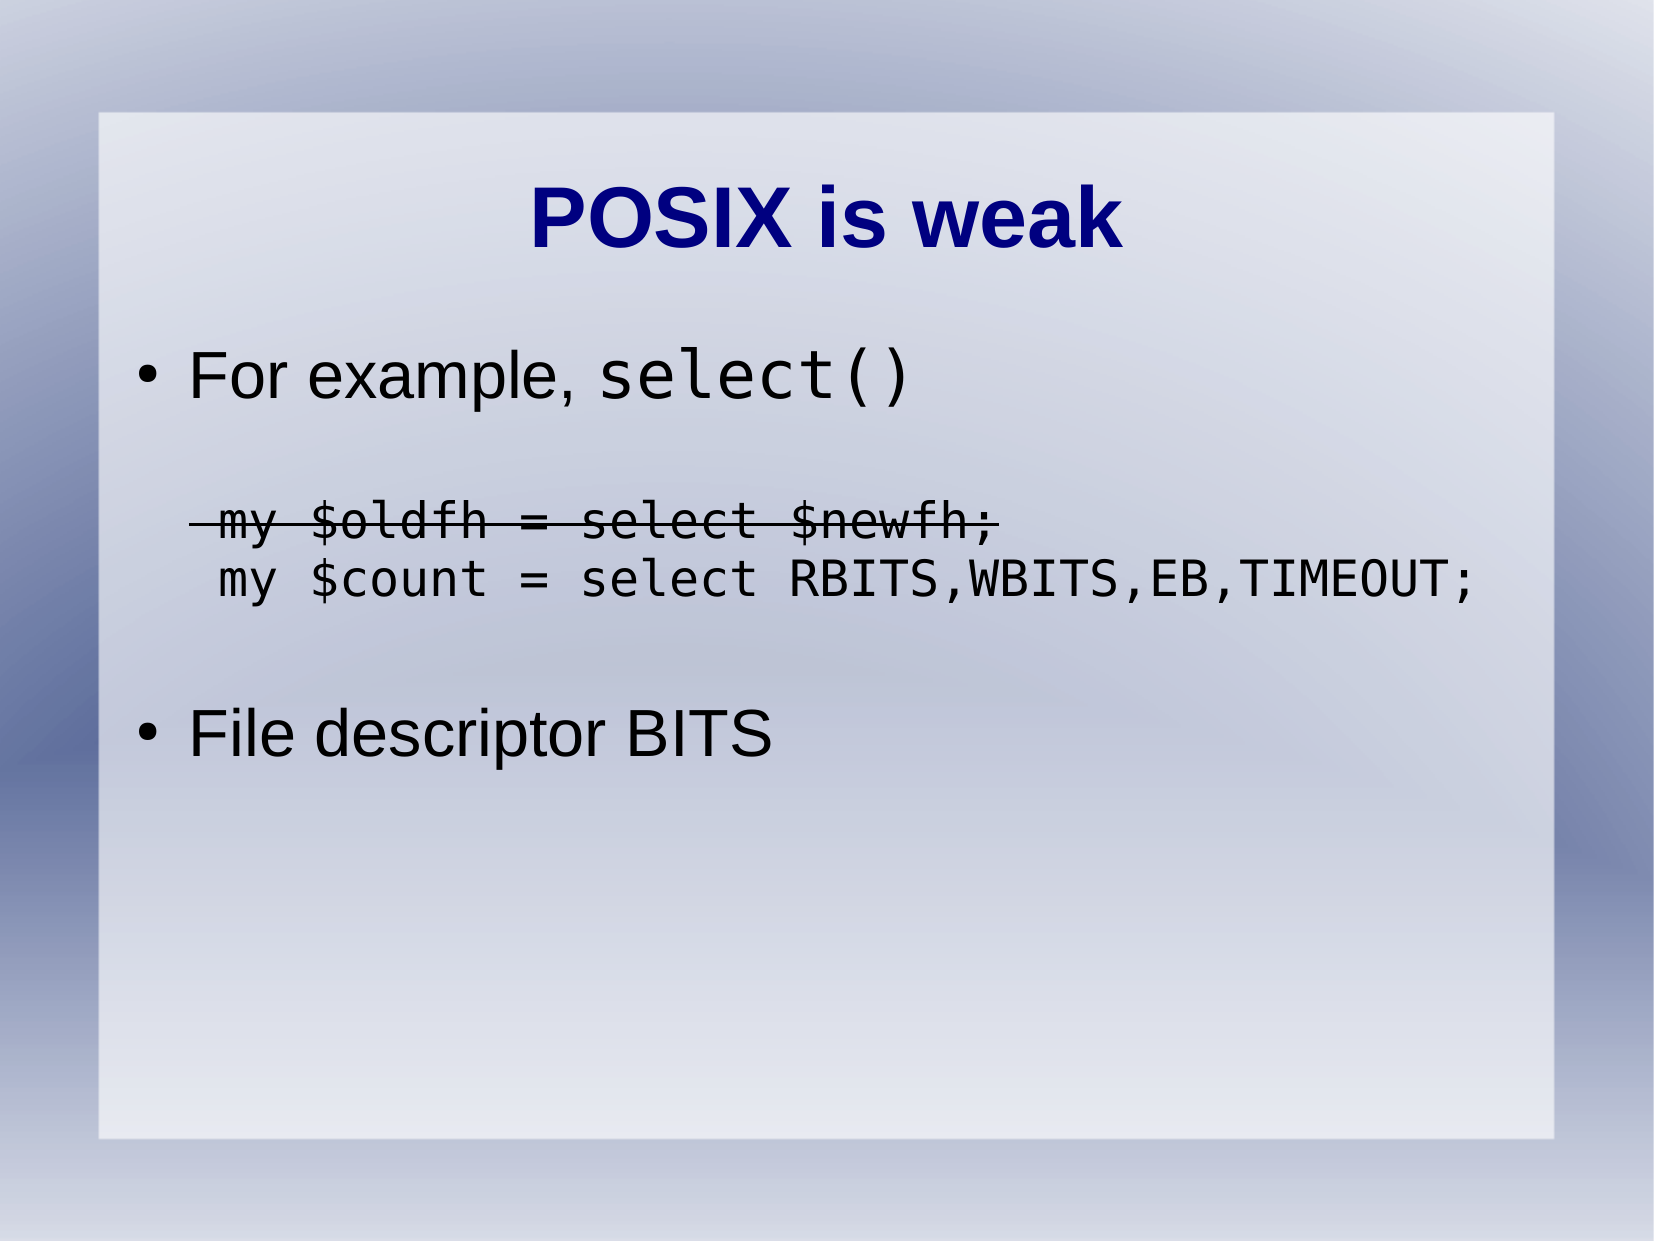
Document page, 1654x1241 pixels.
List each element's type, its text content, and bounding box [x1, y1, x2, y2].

picture [0, 0, 1654, 1241]
title POSIX is weak [118, 114, 1536, 322]
list For example, select() my $oldfh = select $newfh; my $count = select RBITS,WBITS,EB,TIMEOUT; File descriptor BITS [118, 336, 1506, 1156]
